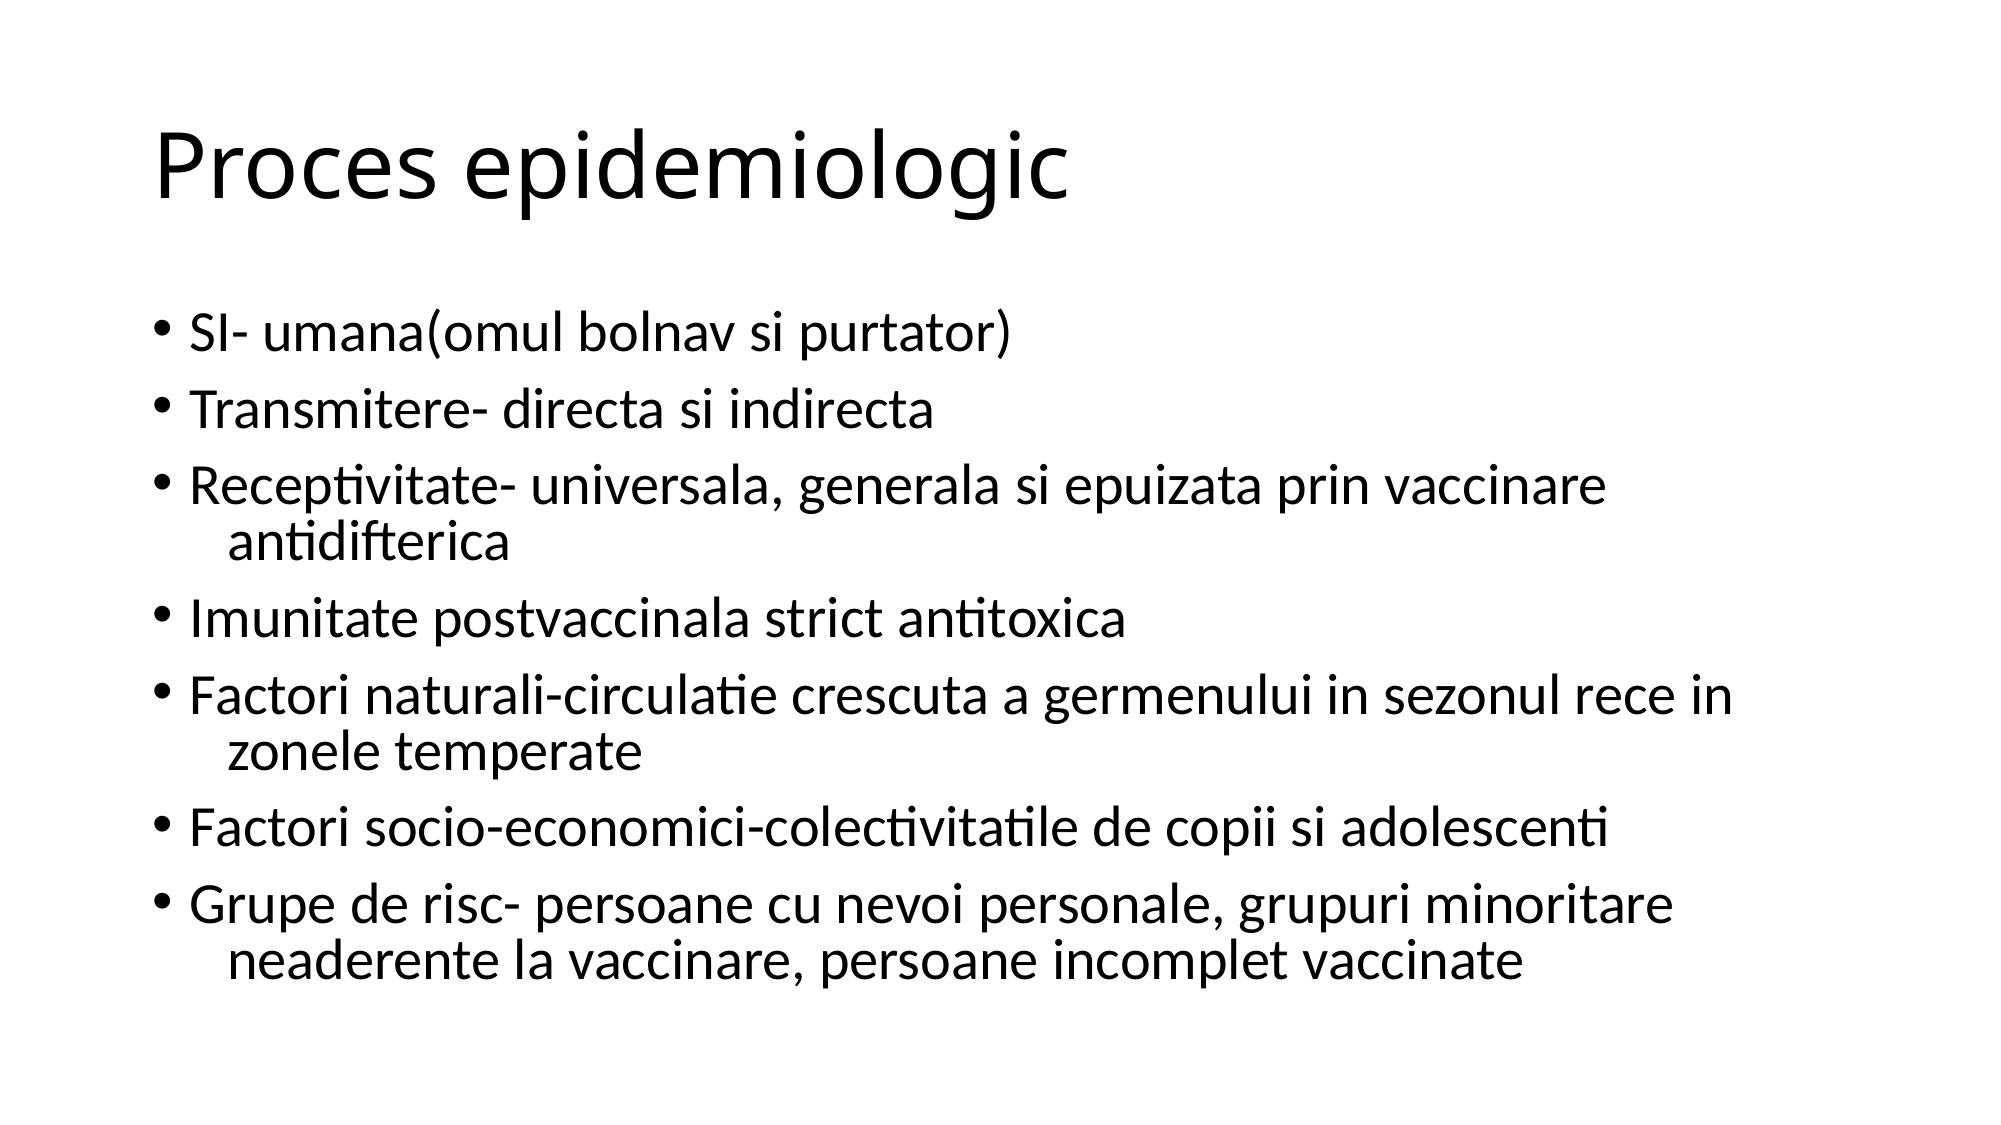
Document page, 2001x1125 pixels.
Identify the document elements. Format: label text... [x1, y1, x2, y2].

title Proces epidemiologic [137, 59, 1863, 278]
list SI- umana(omul bolnav si purtator) Transmitere- directa si indirecta Receptivitate- universala, generala si epuizata prin vaccinare antidifterica Imunitate postvaccinala strict antitoxica Factori naturali-circulatie crescuta a germenului in sezonul rece in zonele temperate Factori socio-economici-colectivitatile de copii si adolescenti Grupe de risc- persoane cu nevoi personale, grupuri minoritare neaderente la vaccinare, persoane incomplet vaccinate [137, 299, 1863, 1014]
